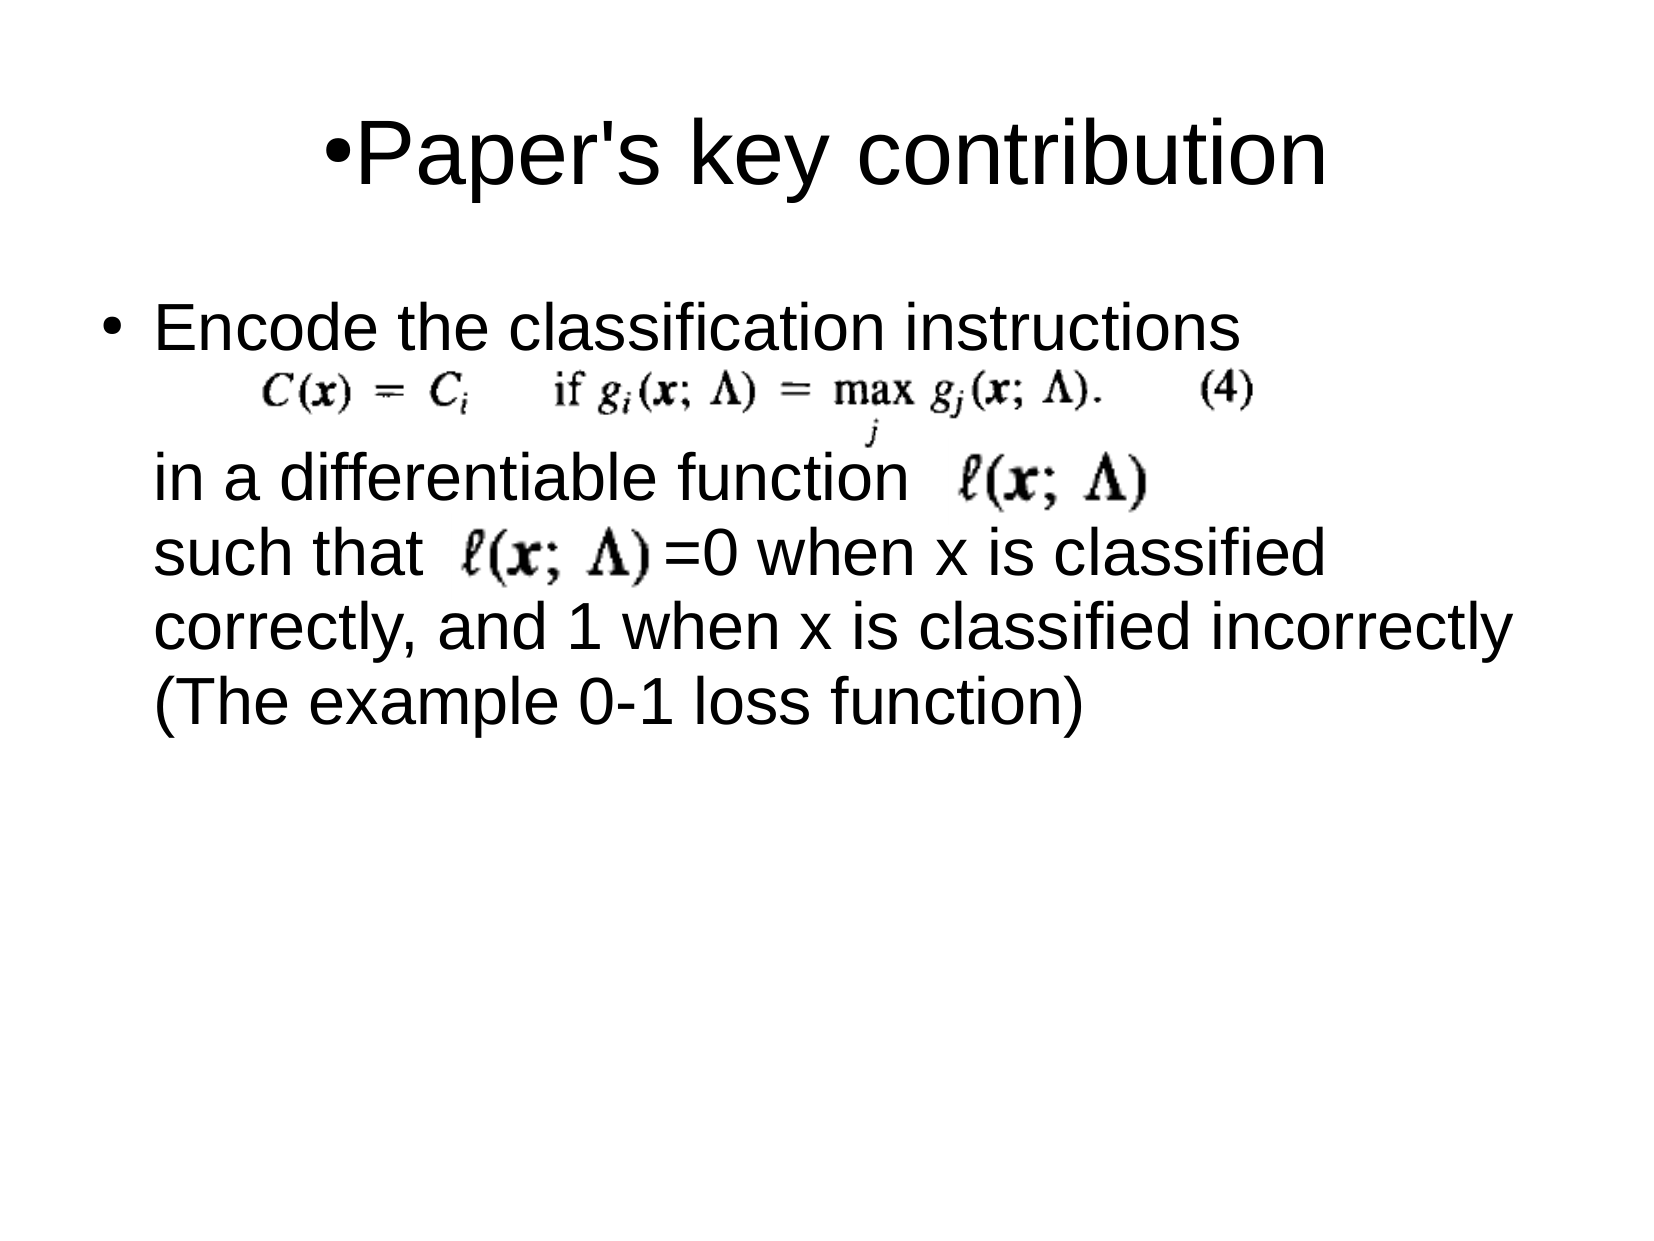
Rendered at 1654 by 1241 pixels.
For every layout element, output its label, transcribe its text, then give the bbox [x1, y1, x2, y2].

picture [450, 513, 666, 601]
picture [947, 438, 1163, 526]
title Paper's key contribution [82, 56, 1571, 250]
list Encode the classification instructions in a differentiable function such that =0 when x is classified correctly, and 1 when x is classified incorrectly (The example 0-1 loss function) [82, 290, 1571, 1094]
